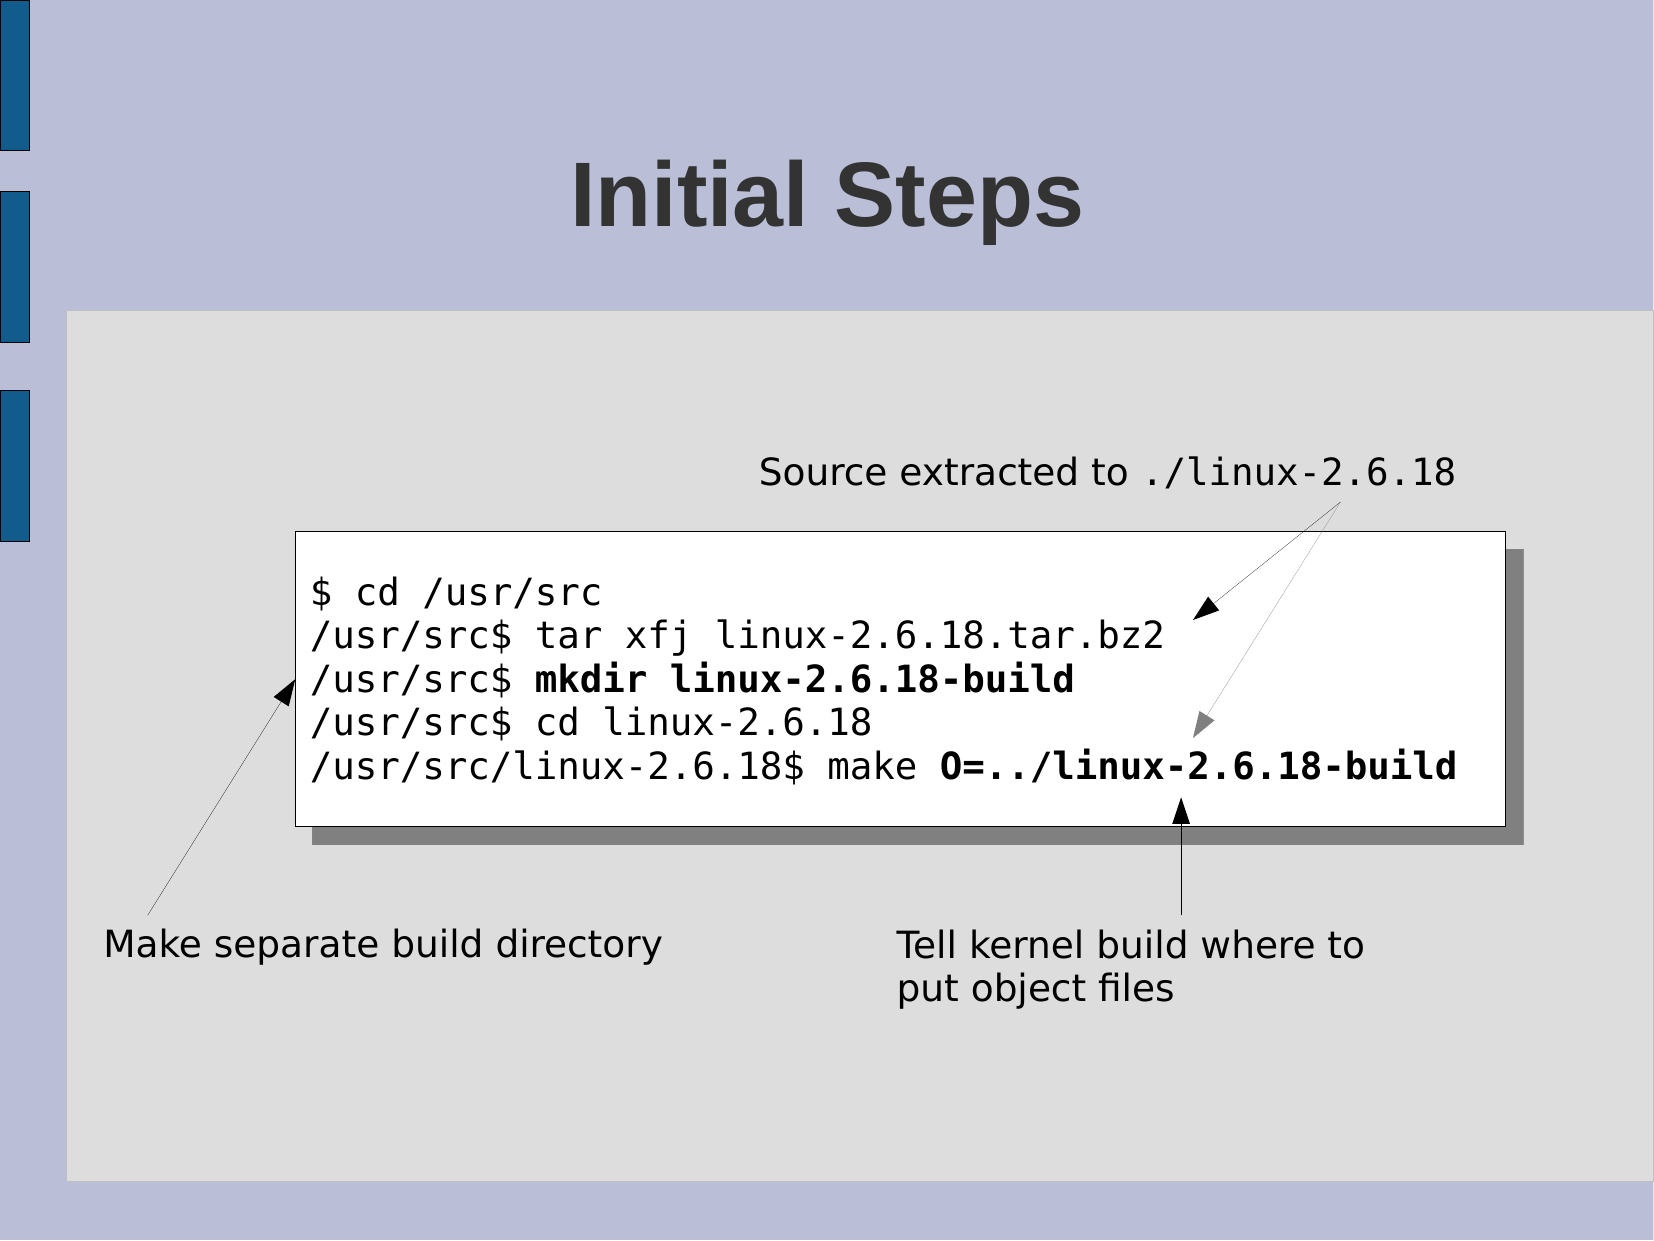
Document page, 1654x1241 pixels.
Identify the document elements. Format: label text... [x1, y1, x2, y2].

text_box Make separate build directory [88, 915, 679, 974]
text_box Source extracted to ./linux-2.6.18 [744, 442, 1571, 502]
title Initial Steps [121, 98, 1534, 291]
text_box Tell kernel build where to put object files [881, 916, 1382, 1018]
text_box $ cd /usr/src /usr/src$ tar xfj linux-2.6.18.tar.bz2 /usr/src$ mkdir linux-2.6.18-build /usr/src$ cd linux-2.6.18 /usr/src/linux-2.6.18$ make O=../linux-2.6.18-build [295, 531, 1506, 827]
